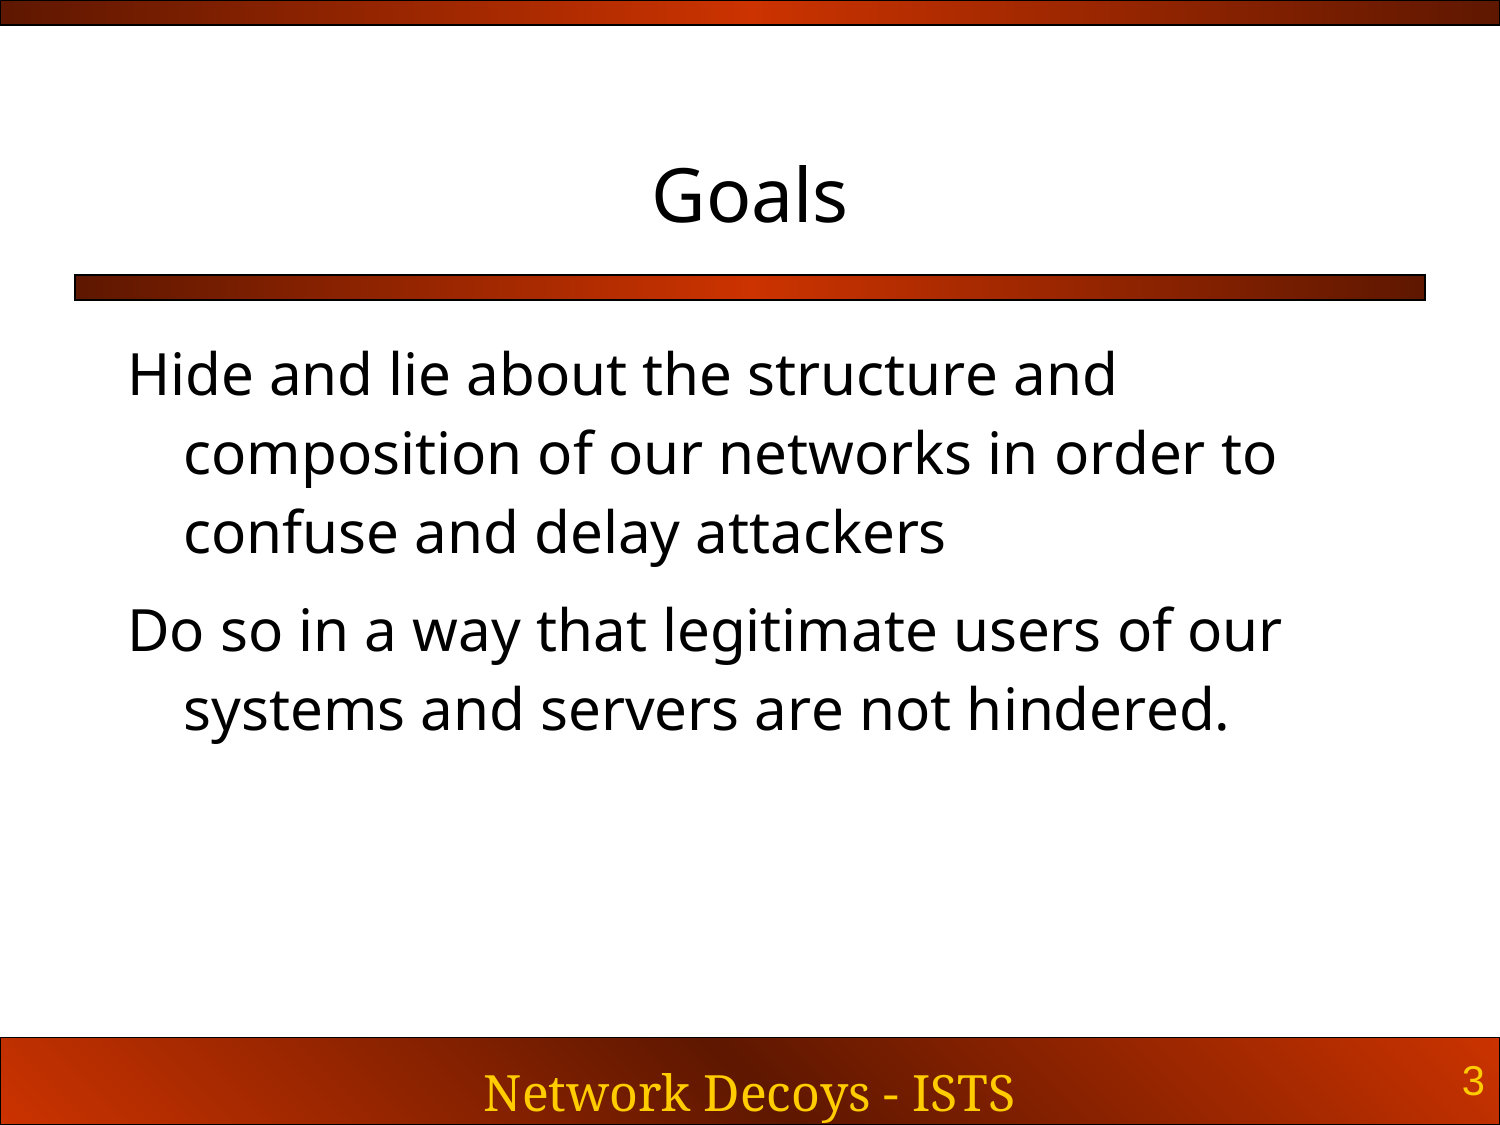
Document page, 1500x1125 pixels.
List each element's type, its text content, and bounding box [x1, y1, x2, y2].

title Goals [112, 99, 1388, 288]
list Hide and lie about the structure and composition of our networks in order to confuse and delay attackers Do so in a way that legitimate users of our systems and servers are not hindered. [112, 324, 1388, 1001]
